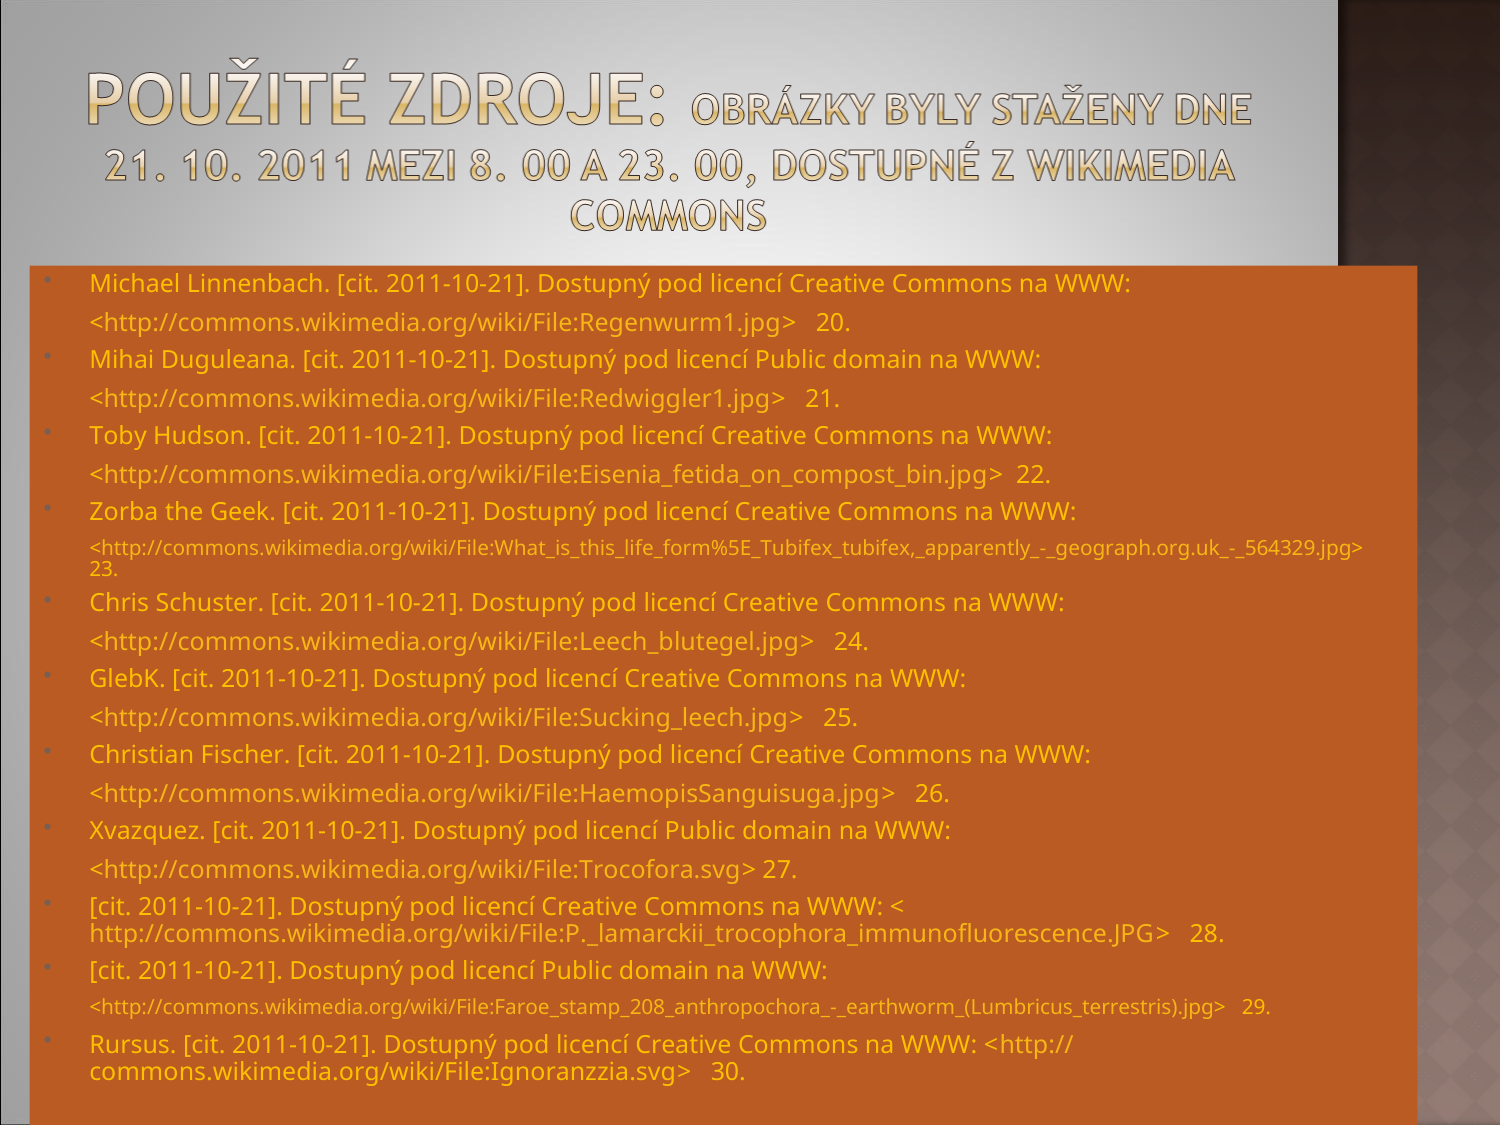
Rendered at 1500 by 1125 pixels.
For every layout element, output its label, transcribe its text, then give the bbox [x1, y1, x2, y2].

list Michael Linnenbach. [cit. 2011-10-21]. Dostupný pod licencí Creative Commons na WWW: <http://commons.wikimedia.org/wiki/File:Regenwurm1.jpg> 20. Mihai Duguleana. [cit. 2011-10-21]. Dostupný pod licencí Public domain na WWW: <http://commons.wikimedia.org/wiki/File:Redwiggler1.jpg> 21. Toby Hudson. [cit. 2011-10-21]. Dostupný pod licencí Creative Commons na WWW: <http://commons.wikimedia.org/wiki/File:Eisenia_fetida_on_compost_bin.jpg> 22. Zorba the Geek. [cit. 2011-10-21]. Dostupný pod licencí Creative Commons na WWW: <http://commons.wikimedia.org/wiki/File:What_is_this_life_form%5E_Tubifex_tubifex,_apparently_-_geograph.org.uk_-_564329.jpg> 23. Chris Schuster. [cit. 2011-10-21]. Dostupný pod licencí Creative Commons na WWW: <http://commons.wikimedia.org/wiki/File:Leech_blutegel.jpg> 24. GlebK. [cit. 2011-10-21]. Dostupný pod licencí Creative Commons na WWW: <http://commons.wikimedia.org/wiki/File:Sucking_leech.jpg> 25. Christian Fischer. [cit. 2011-10-21]. Dostupný pod licencí Creative Commons na WWW: <http://commons.wikimedia.org/wiki/File:HaemopisSanguisuga.jpg> 26. Xvazquez. [cit. 2011-10-21]. Dostupný pod licencí Public domain na WWW: <http://commons.wikimedia.org/wiki/File:Trocofora.svg> 27. [cit. 2011-10-21]. Dostupný pod licencí Creative Commons na WWW: <http://commons.wikimedia.org/wiki/File:P._lamarckii_trocophora_immunofluorescence.JPG> 28. [cit. 2011-10-21]. Dostupný pod licencí Public domain na WWW: <http://commons.wikimedia.org/wiki/File:Faroe_stamp_208_anthropochora_-_earthworm_(Lumbricus_terrestris).jpg> 29. Rursus. [cit. 2011-10-21]. Dostupný pod licencí Creative Commons na WWW: <http://commons.wikimedia.org/wiki/File:Ignoranzzia.svg> 30. [29, 265, 1418, 1125]
text_box [41, 33, 1291, 241]
picture [0, 0, 1500, 1125]
